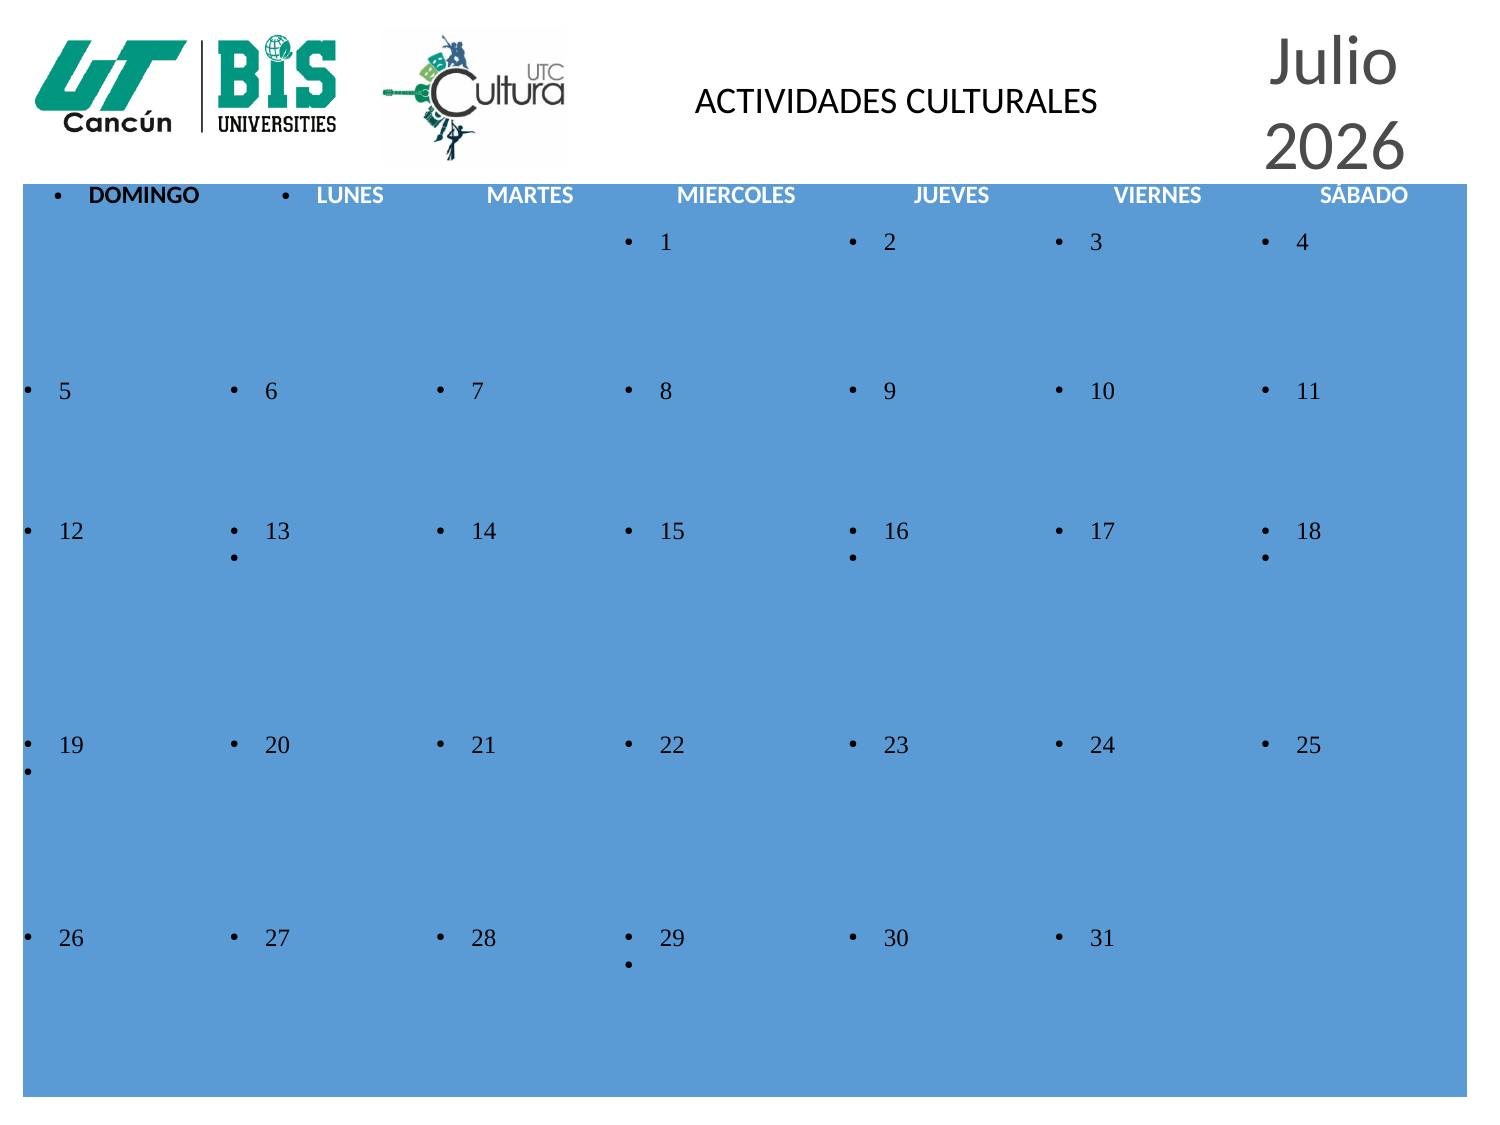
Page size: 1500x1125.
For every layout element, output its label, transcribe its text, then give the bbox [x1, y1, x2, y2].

table_cell 26 [23, 924, 230, 1097]
table_cell 16 [849, 518, 1055, 731]
table_header VIERNES [1055, 184, 1261, 228]
table_cell 3 [1055, 228, 1261, 377]
picture [381, 0, 567, 184]
table_header DOMINGO [23, 184, 230, 228]
table_cell 4 [1261, 228, 1467, 377]
table_cell 1 [624, 228, 849, 377]
table_cell 5 [23, 377, 230, 518]
table_cell 23 [849, 731, 1055, 924]
table_cell [23, 228, 230, 377]
table_cell 22 [624, 731, 849, 924]
table_cell 12 [23, 518, 230, 731]
table_header MARTES [436, 184, 624, 228]
table_cell [436, 228, 624, 377]
table_cell 18 [1261, 518, 1467, 731]
table_cell 27 [230, 924, 436, 1097]
table_cell [230, 228, 436, 377]
table_cell 17 [1055, 518, 1261, 731]
table_cell 14 [436, 518, 624, 731]
table_cell 20 [230, 731, 436, 924]
picture [21, 24, 349, 143]
table_cell 8 [624, 377, 849, 518]
table_cell 11 [1261, 377, 1467, 518]
table_header SÁBADO [1261, 184, 1467, 228]
table_cell 6 [230, 377, 436, 518]
table_cell 15 [624, 518, 849, 731]
text_box ACTIVIDADES CULTURALES [679, 68, 1259, 129]
table_cell 21 [436, 731, 624, 924]
table_cell 10 [1055, 377, 1261, 518]
table_cell 24 [1055, 731, 1261, 924]
table_header MIERCOLES [624, 184, 849, 228]
table_cell 28 [436, 924, 624, 1097]
table_header LUNES [230, 184, 436, 228]
table_cell 13 [230, 518, 436, 731]
table_cell 19 [23, 731, 230, 924]
table_cell 2 [849, 228, 1055, 377]
table_cell 9 [849, 377, 1055, 518]
table_cell 25 [1261, 731, 1467, 924]
table_cell 7 [436, 377, 624, 518]
table_cell 30 [849, 924, 1055, 1097]
table_header JUEVES [849, 184, 1055, 228]
table_cell 31 [1055, 924, 1261, 1097]
table_cell [1261, 924, 1467, 1097]
table_cell 29 [624, 924, 849, 1097]
title Julio 2026 [1187, 4, 1483, 193]
